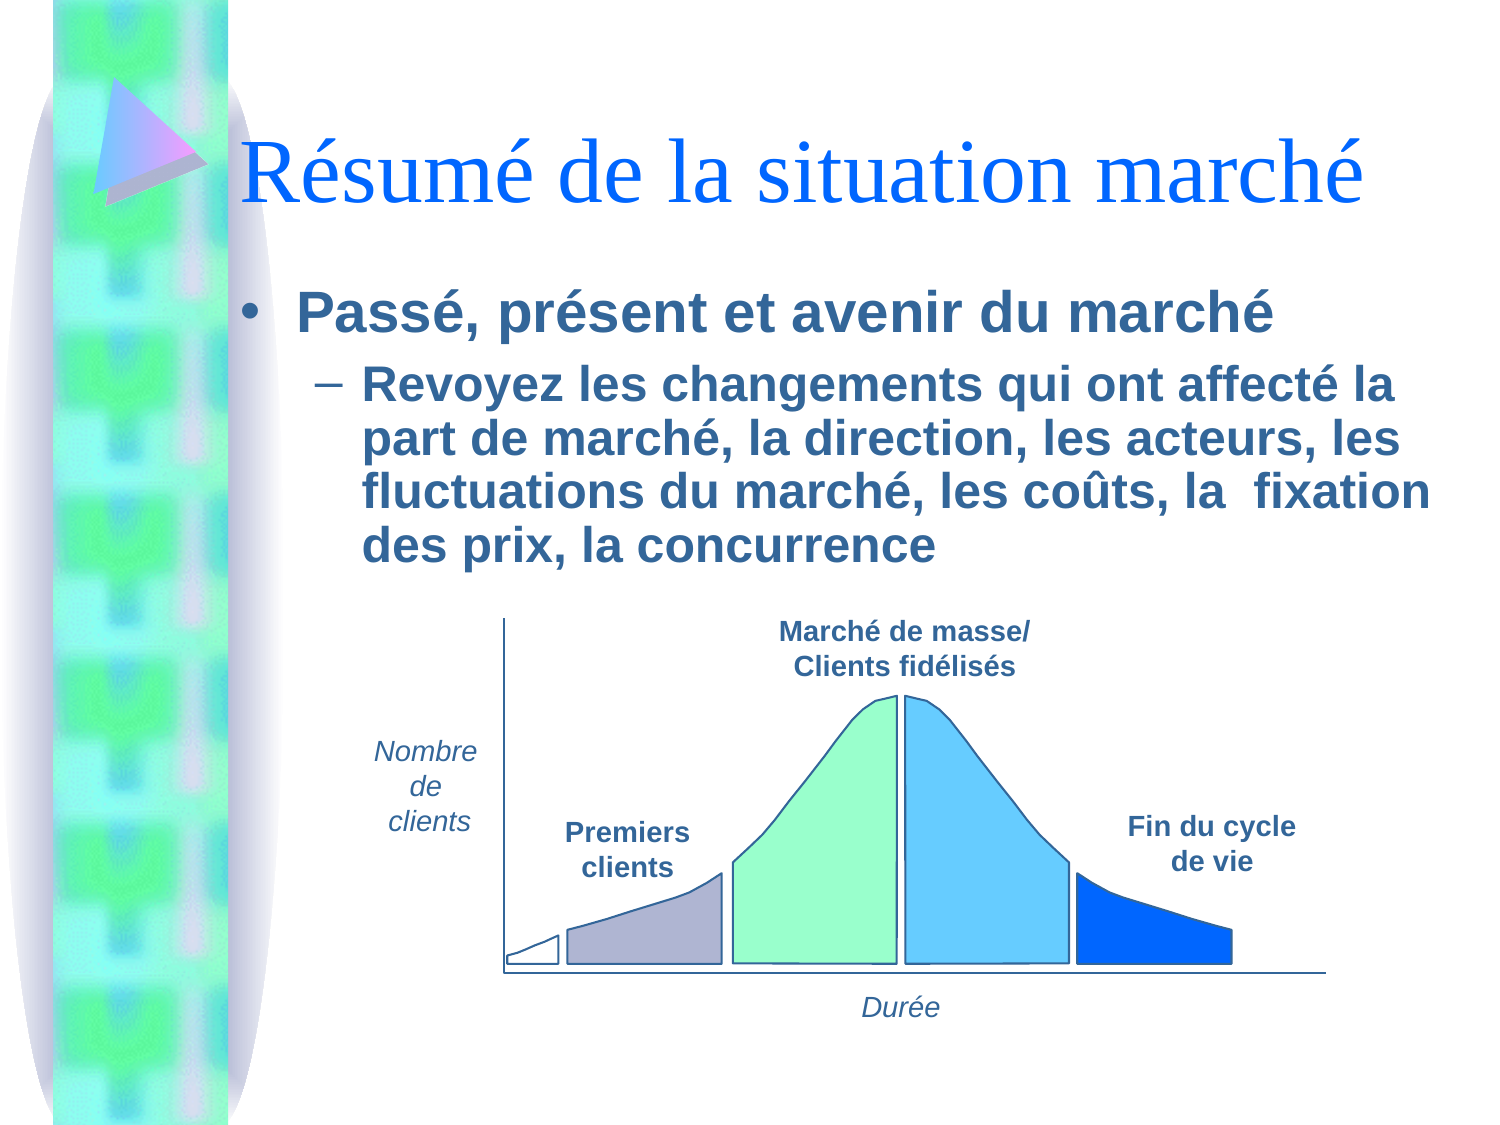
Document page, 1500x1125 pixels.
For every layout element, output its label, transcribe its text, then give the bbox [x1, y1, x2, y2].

text_box [507, 935, 559, 964]
text_box [732, 695, 897, 964]
text_box Fin du cycle de vie [1112, 800, 1312, 886]
text_box [905, 695, 1070, 964]
text_box Nombre de clients [359, 724, 501, 845]
picture [53, 0, 229, 1125]
text_box Marché de masse/ Clients fidélisés [764, 604, 1046, 691]
list Passé, présent et avenir du marché Revoyez les changements qui ont affecté la part de marché, la direction, les acteurs, les fluctuations du marché, les coûts, la fixation des prix, la concurrence [224, 274, 1500, 600]
title Résumé de la situation marché [224, 40, 1500, 229]
text_box Durée [846, 980, 956, 1031]
text_box Premiers clients [550, 805, 706, 892]
text_box [1077, 873, 1232, 964]
text_box [567, 873, 722, 964]
